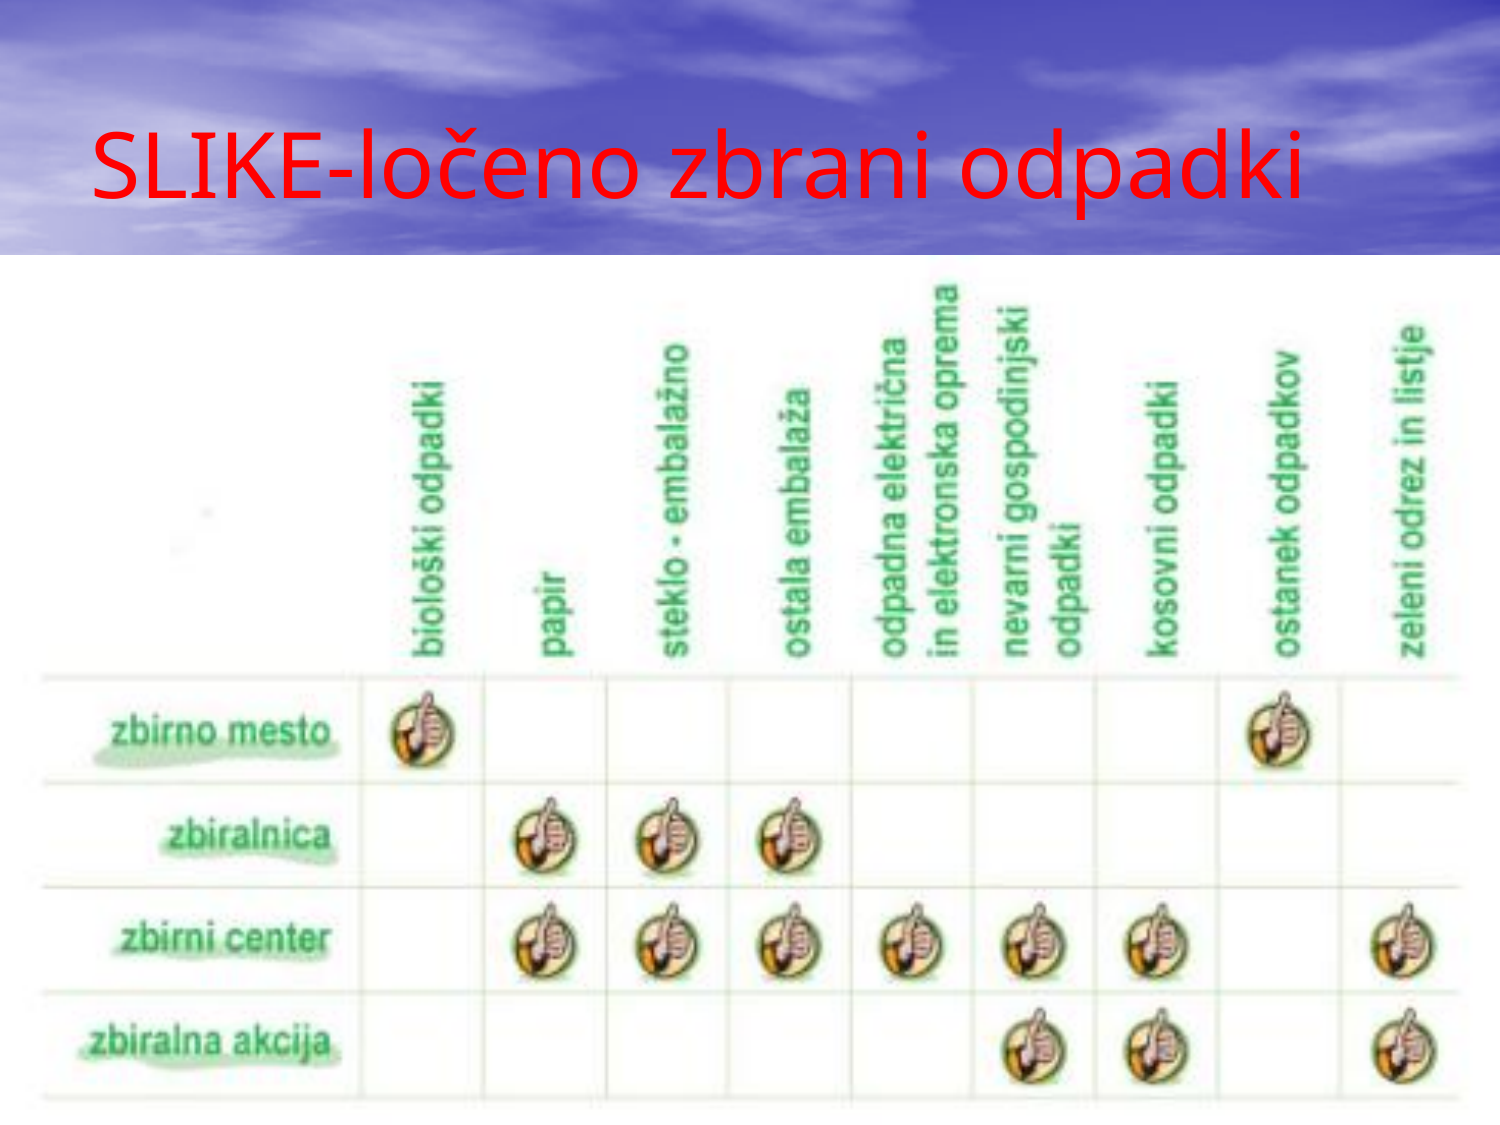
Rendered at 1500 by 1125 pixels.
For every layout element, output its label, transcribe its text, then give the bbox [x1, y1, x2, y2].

picture [0, 0, 1500, 1125]
title SLIKE-ločeno zbrani odpadki [75, 47, 1425, 255]
